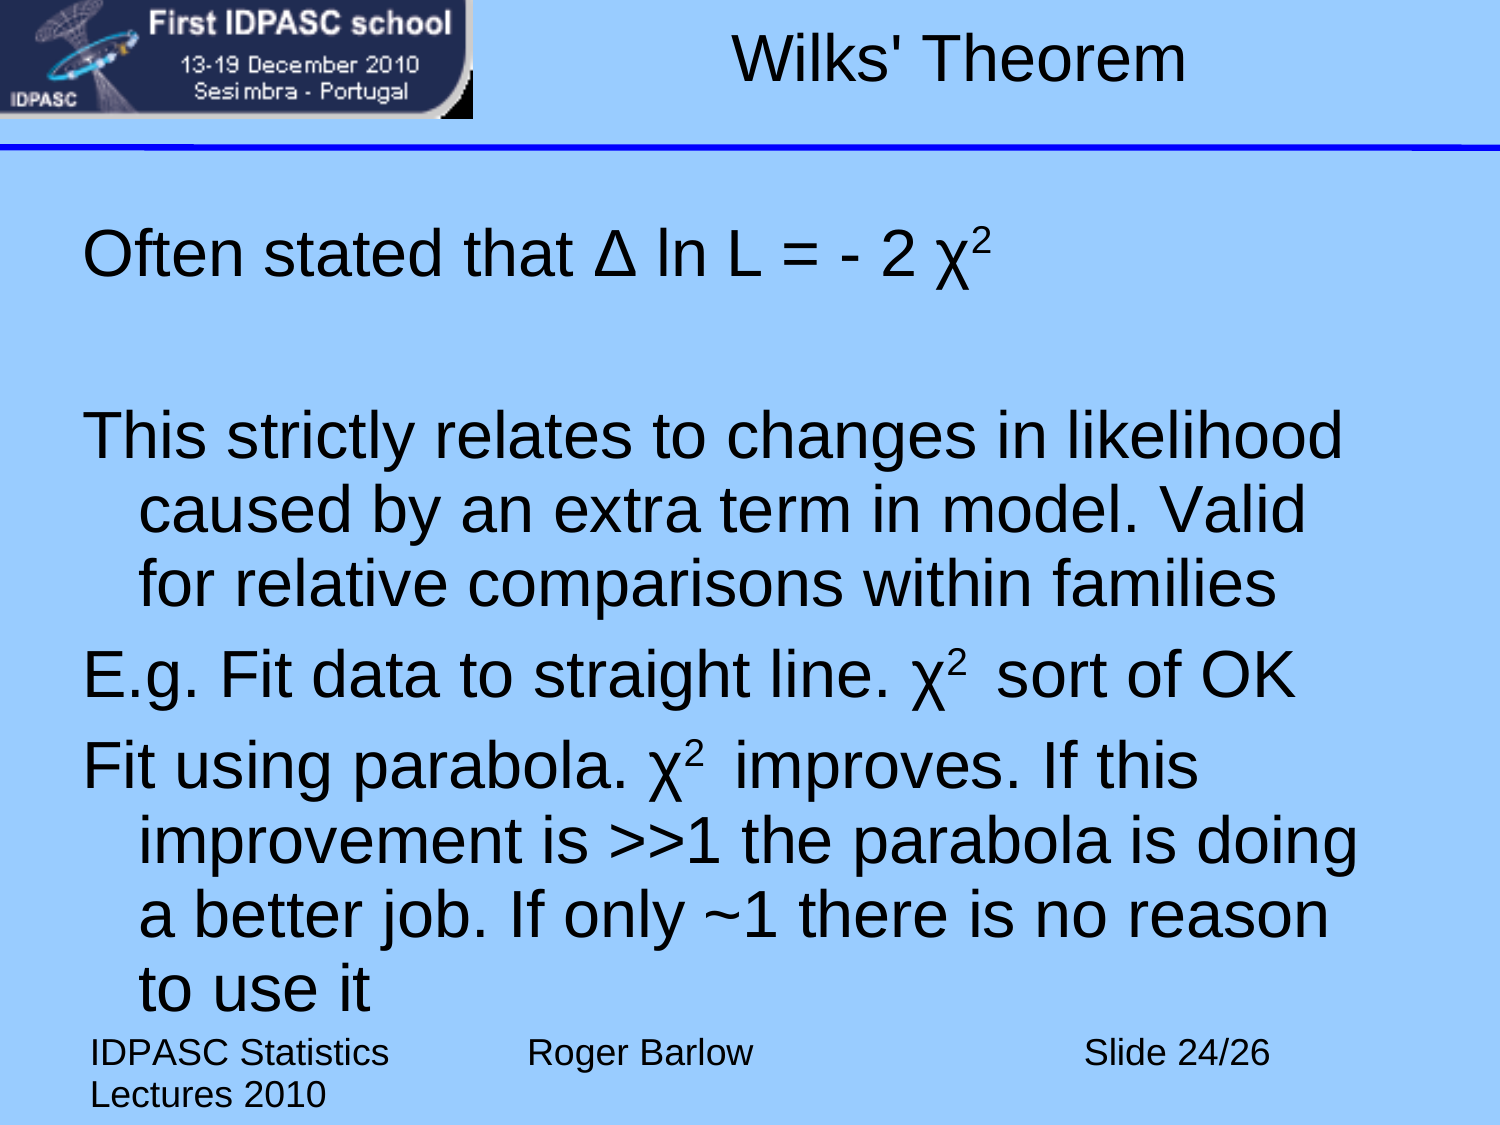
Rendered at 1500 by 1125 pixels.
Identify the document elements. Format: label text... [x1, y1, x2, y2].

list Often stated that Δ ln L = - 2 χ2 This strictly relates to changes in likelihood caused by an extra term in model. Valid for relative comparisons within families E.g. Fit data to straight line. χ2 sort of OK Fit using parabola. χ2 improves. If this improvement is >>1 the parabola is doing a better job. If only ~1 there is no reason to use it [67, 204, 1418, 1125]
title Wilks' Theorem [501, 7, 1418, 111]
picture [0, 0, 473, 119]
